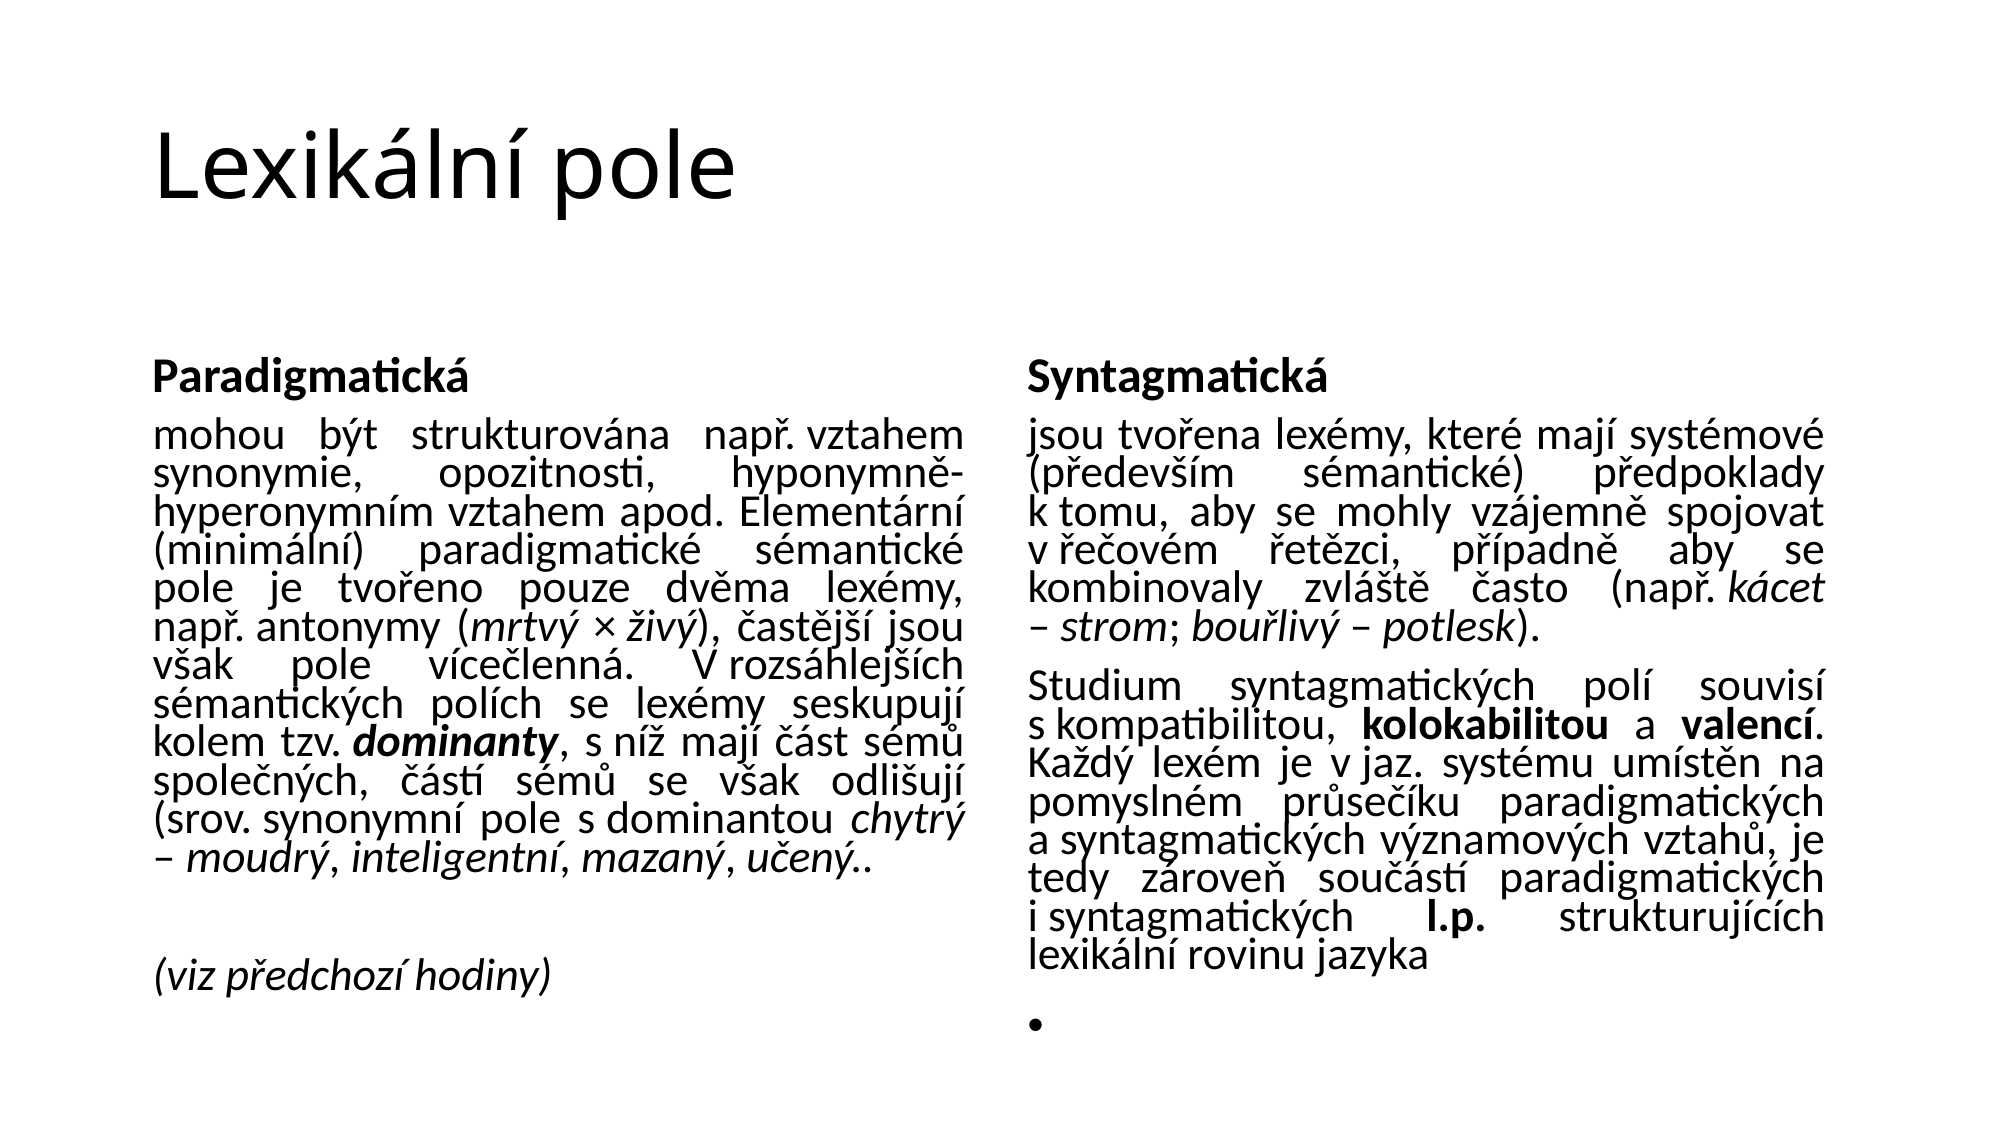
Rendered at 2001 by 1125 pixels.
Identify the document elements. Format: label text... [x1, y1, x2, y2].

list mohou být strukturována např. vztahem synonymie, opozitnosti, hyponymně-hyperonymním vztahem apod. Elementární (minimální) paradigmatické sémantické pole je tvořeno pouze dvěma lexémy, např. antonymy (mrtvý × živý), častější jsou však pole vícečlenná. V rozsáhlejších sémantických polích se lexémy seskupují kolem tzv. dominanty, s níž mají část sémů společných, částí sémů se však odlišují (srov. synonymní pole s dominantou chytrý – moudrý, inteligentní, mazaný, učený.. (viz předchozí hodiny) [137, 410, 984, 1016]
list Syntagmatická [1012, 275, 1863, 410]
list Paradigmatická [137, 275, 984, 410]
list jsou tvořena lexémy, které mají systémové (především sémantické) předpoklady k tomu, aby se mohly vzájemně spojovat v řečovém řetězci, případně aby se kombinovaly zvláště často (např. kácet – strom; bouřlivý – potlesk). Studium syntagmatických polí souvisí s kompatibilitou, kolokabilitou a valencí. Každý lexém je v jaz. systému umístěn na pomyslném průsečíku paradigmatických a syntagmatických významových vztahů, je tedy zároveň součástí paradigmatických i syntagmatických l.p. strukturujících lexikální rovinu jazyka [1012, 410, 1863, 1016]
title Lexikální pole [137, 59, 1863, 278]
